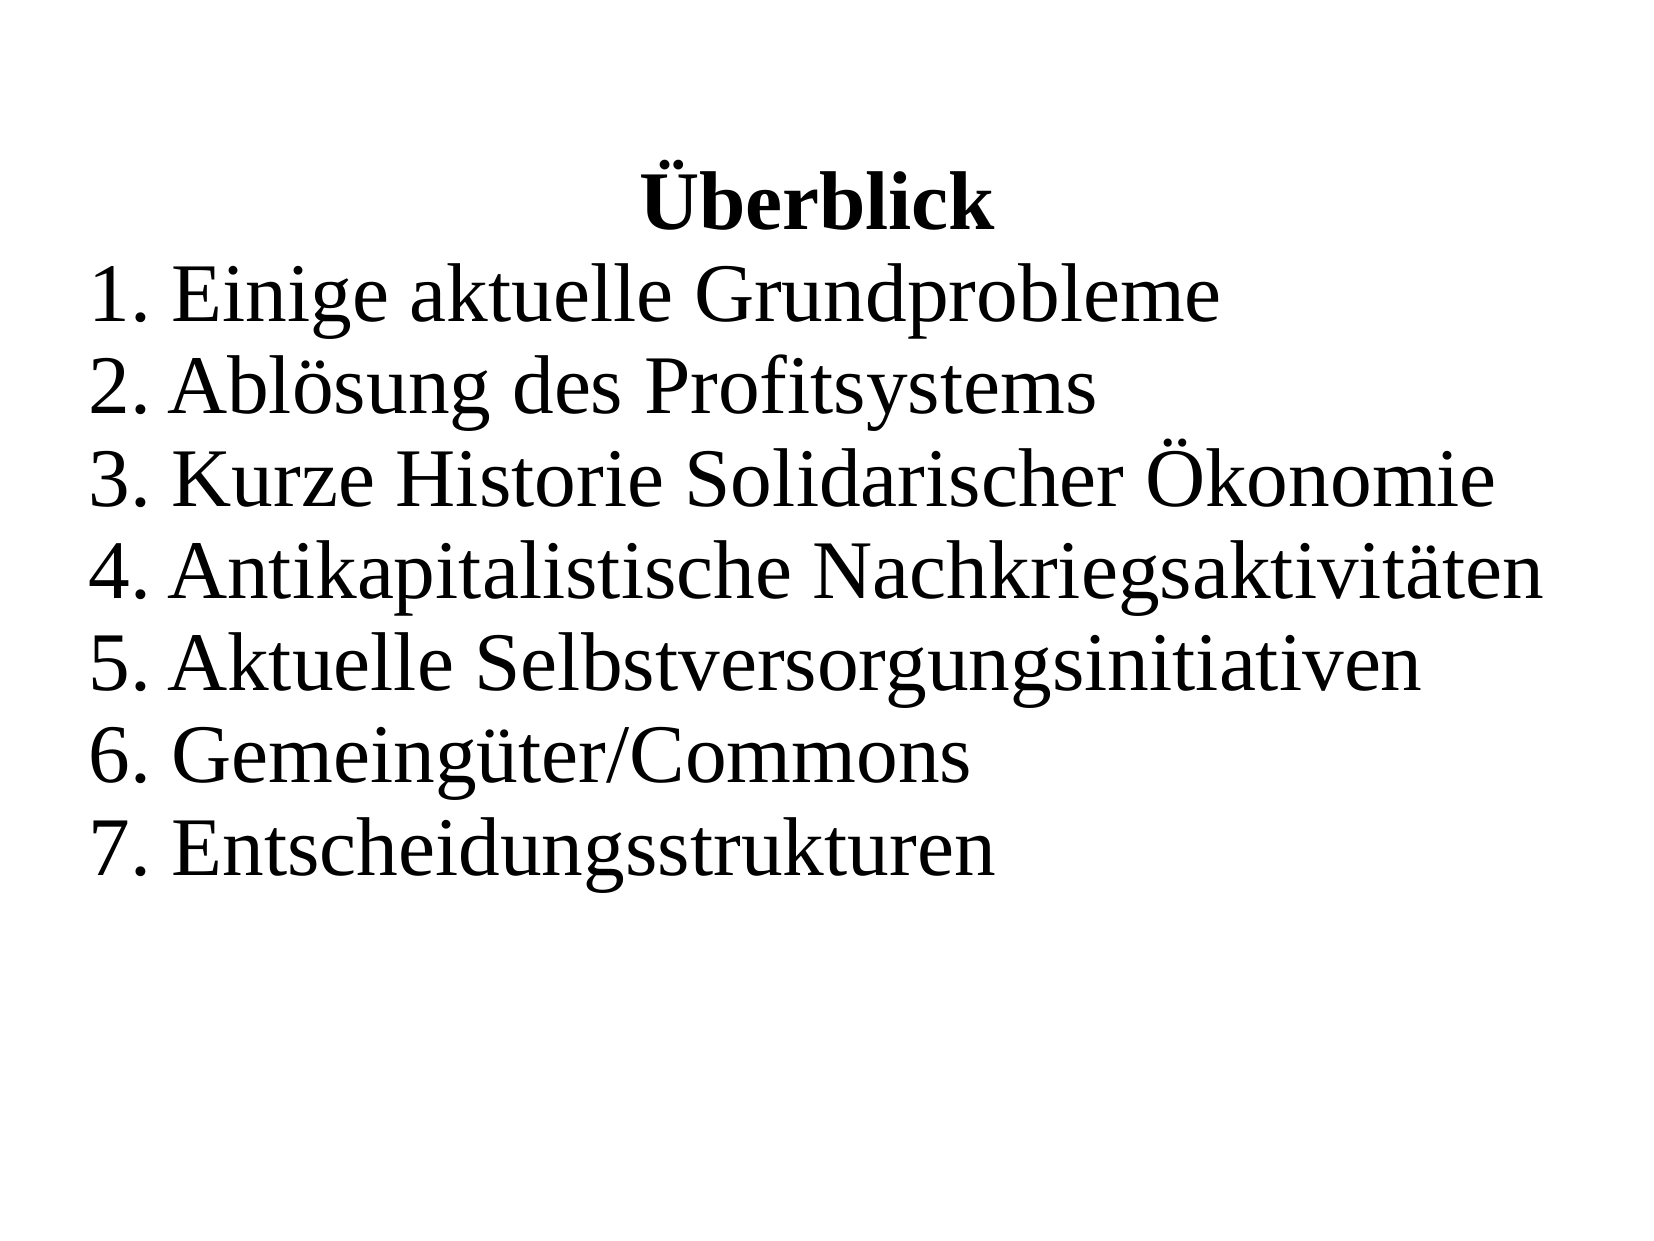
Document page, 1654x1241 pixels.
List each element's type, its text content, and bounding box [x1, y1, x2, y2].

text_box Überblick 1. Einige aktuelle Grundprobleme 2. Ablösung des Profitsystems 3. Kurze Historie Solidarischer Ökonomie 4. Antikapitalistische Nachkriegsaktivitäten 5. Aktuelle Selbstversorgungsinitiativen 6. Gemeingüter/Commons 7. Entscheidungsstrukturen [73, 147, 1580, 901]
